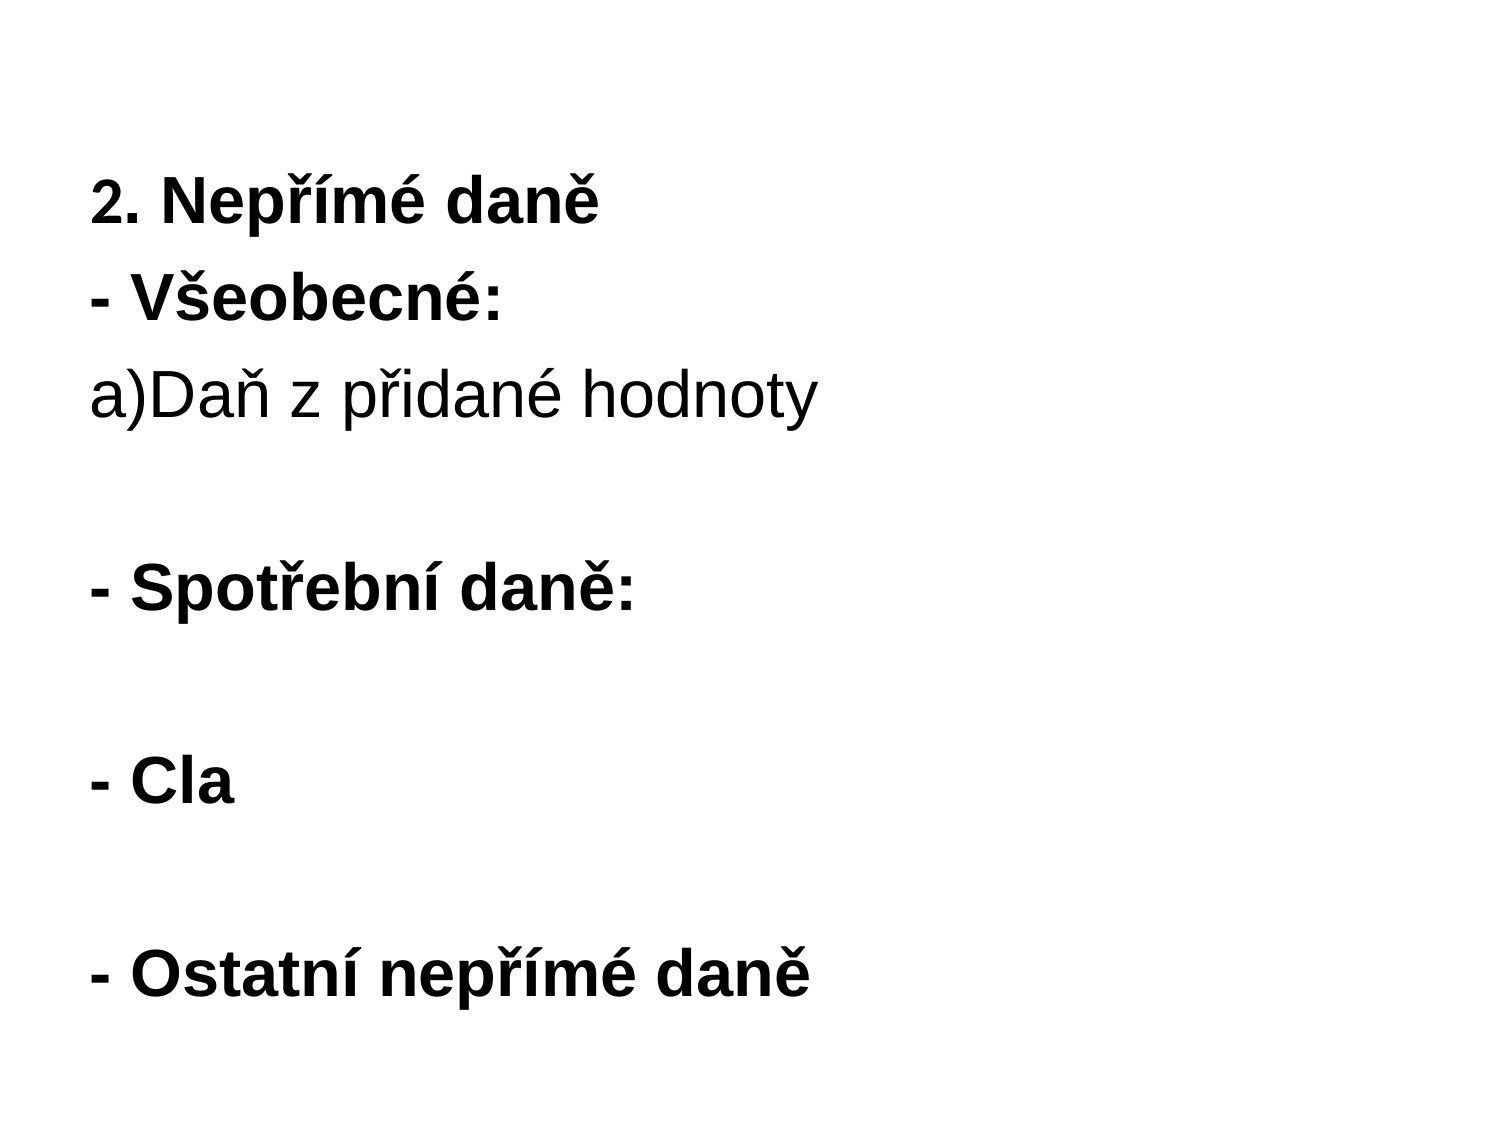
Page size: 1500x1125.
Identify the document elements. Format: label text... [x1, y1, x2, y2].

text_box 2. Nepřímé daně - Všeobecné: Daň z přidané hodnoty - Spotřební daně: - Cla - Ostatní nepřímé daně [74, 149, 1425, 1005]
